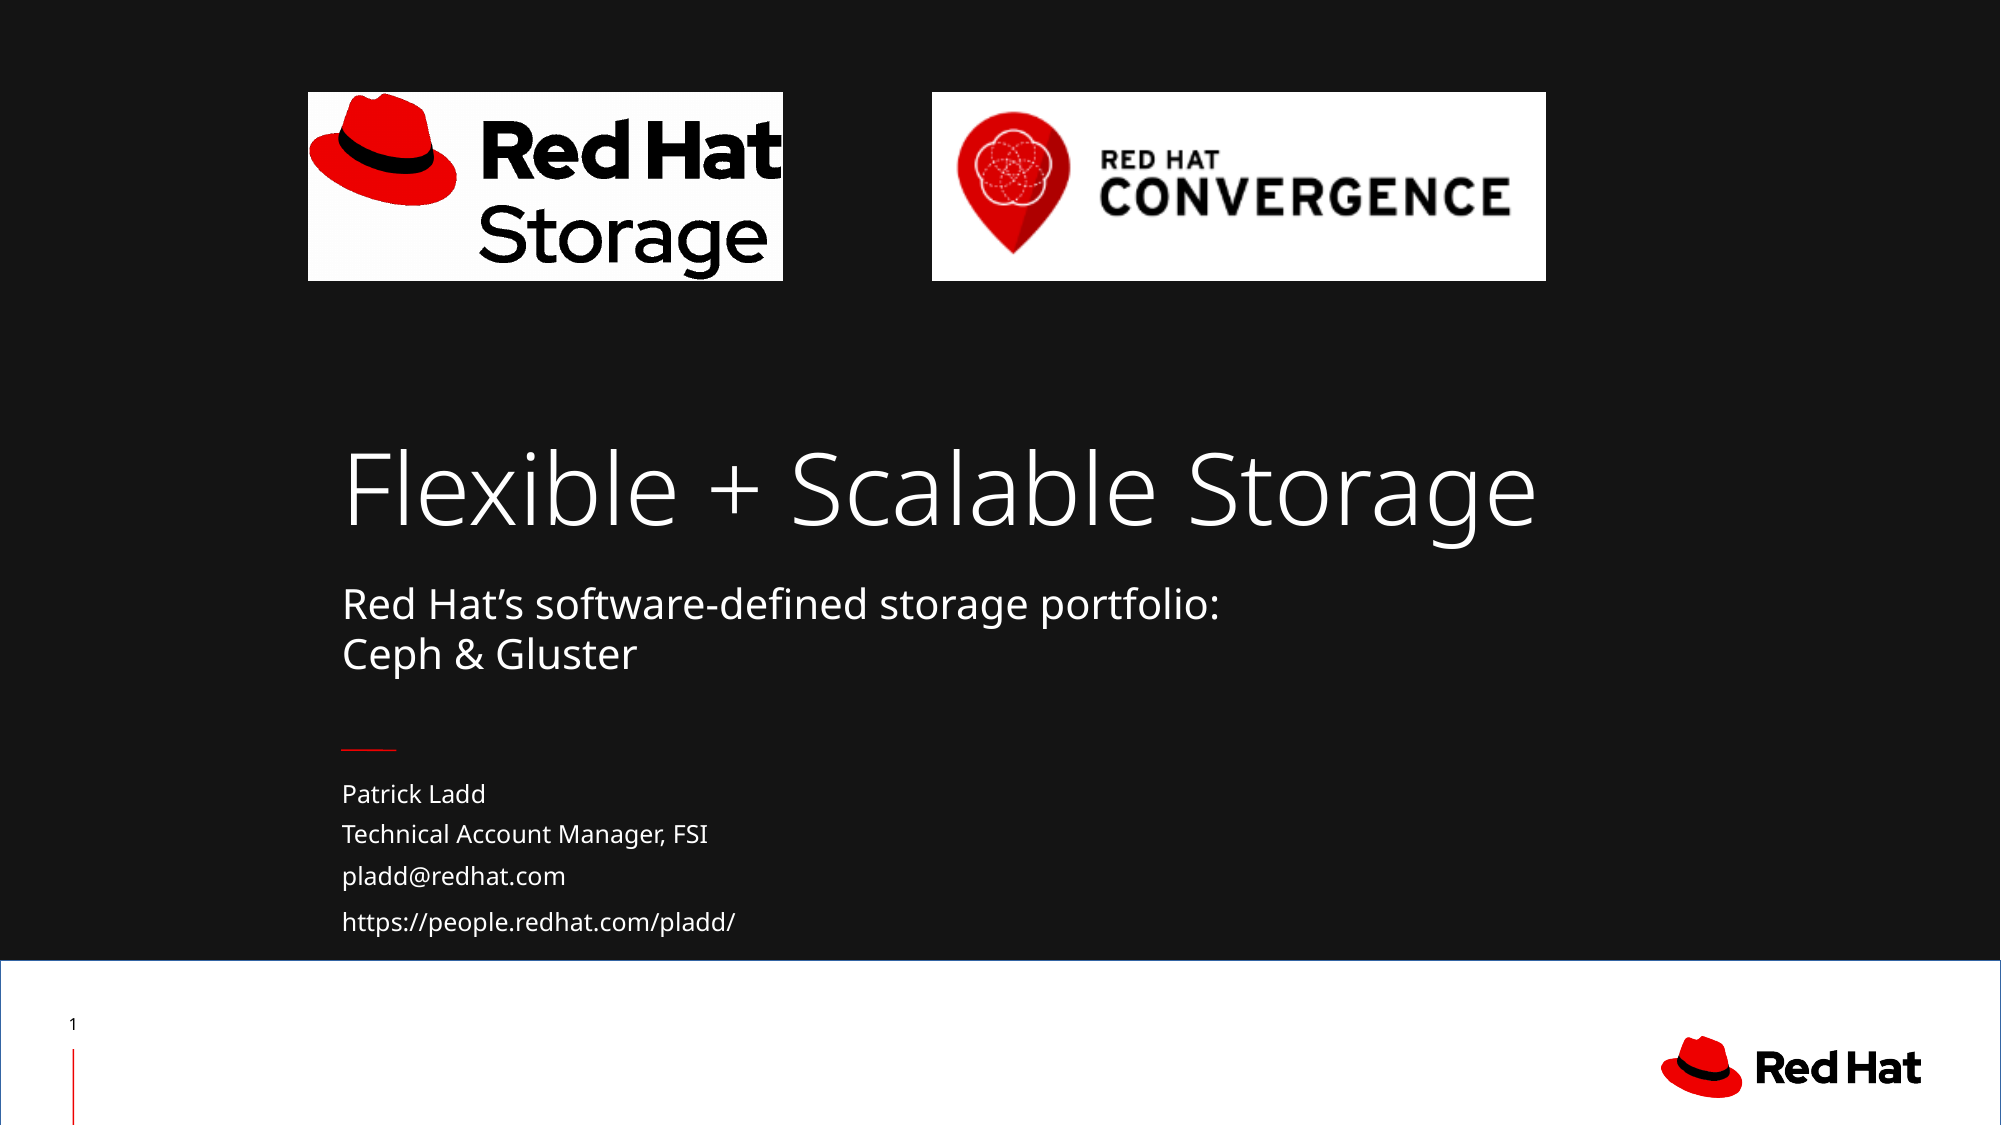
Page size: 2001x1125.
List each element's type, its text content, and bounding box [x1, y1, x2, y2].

text_box Red Hat’s software-defined storage portfolio: Ceph & Gluster [341, 577, 1578, 728]
text_box Patrick Ladd Technical Account Manager, FSI pladd@redhat.com https://people.redhat.com/pladd/ [341, 767, 944, 943]
title Flexible + Scalable Storage [341, 307, 1564, 555]
picture [308, 92, 783, 281]
picture [1661, 1036, 1921, 1098]
picture [932, 92, 1546, 281]
